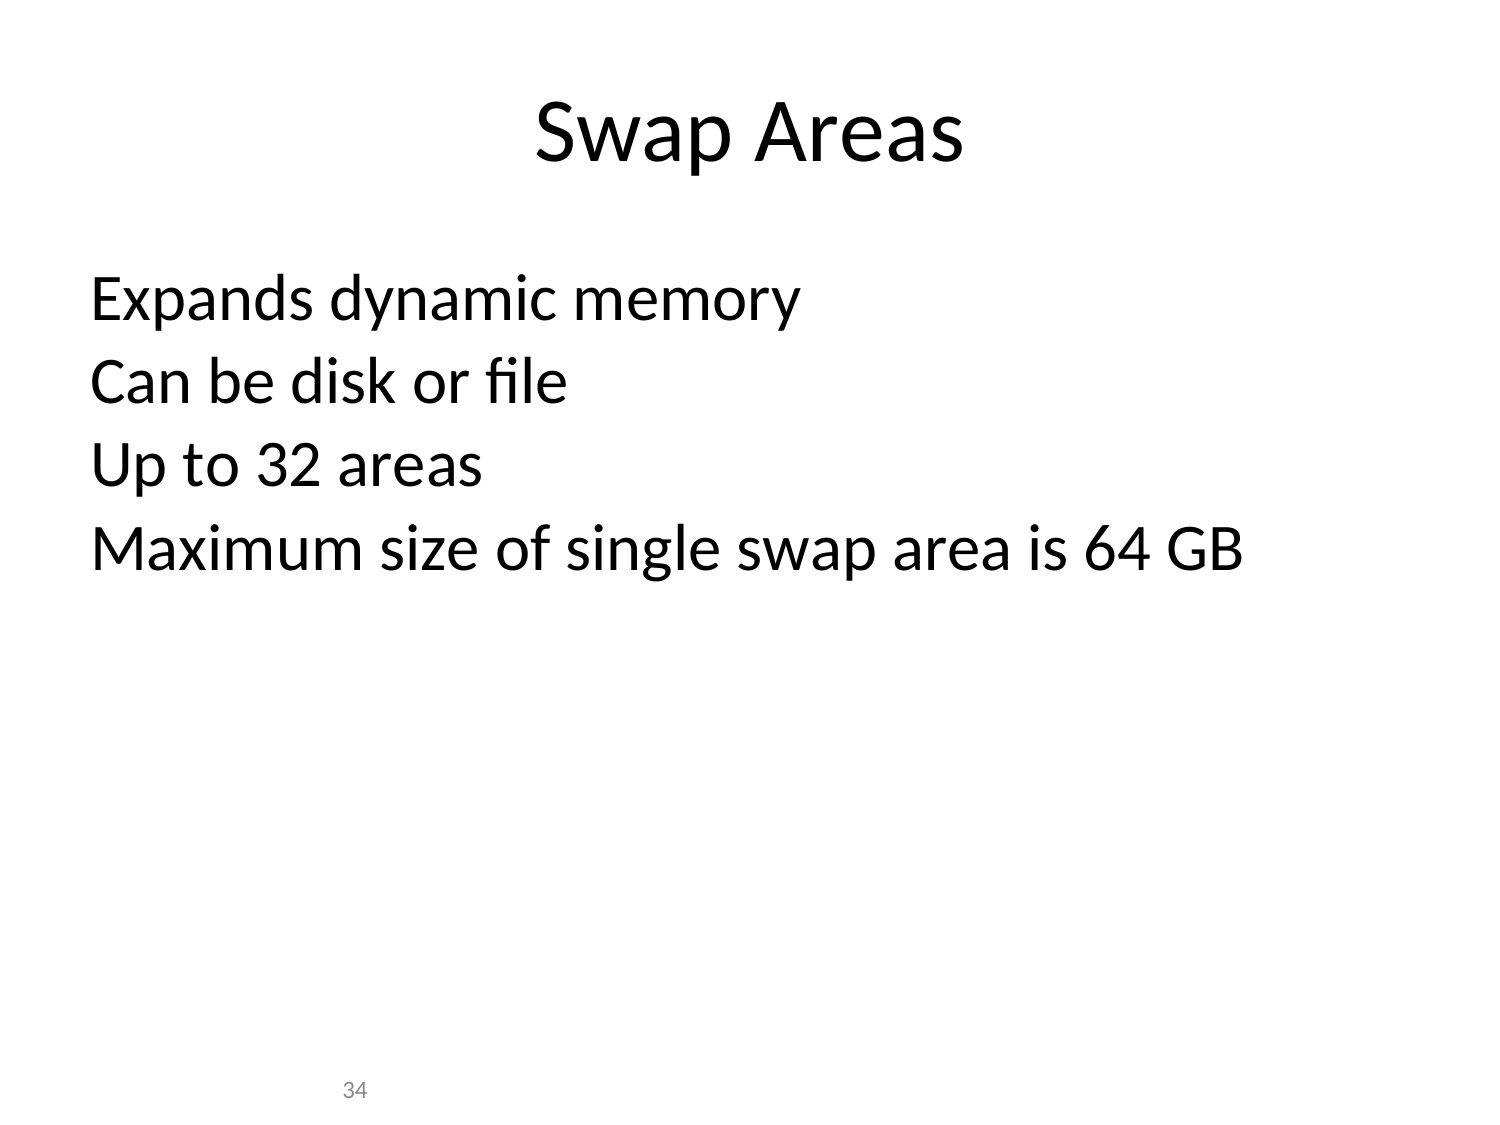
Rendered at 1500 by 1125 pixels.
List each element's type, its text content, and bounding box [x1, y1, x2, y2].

text_box <number> [327, 1074, 1207, 1111]
text_box Expands dynamic memory Can be disk or file Up to 32 areas Maximum size of single swap area is 64 GB [75, 262, 1426, 1005]
text_box Swap Areas [75, 45, 1426, 233]
